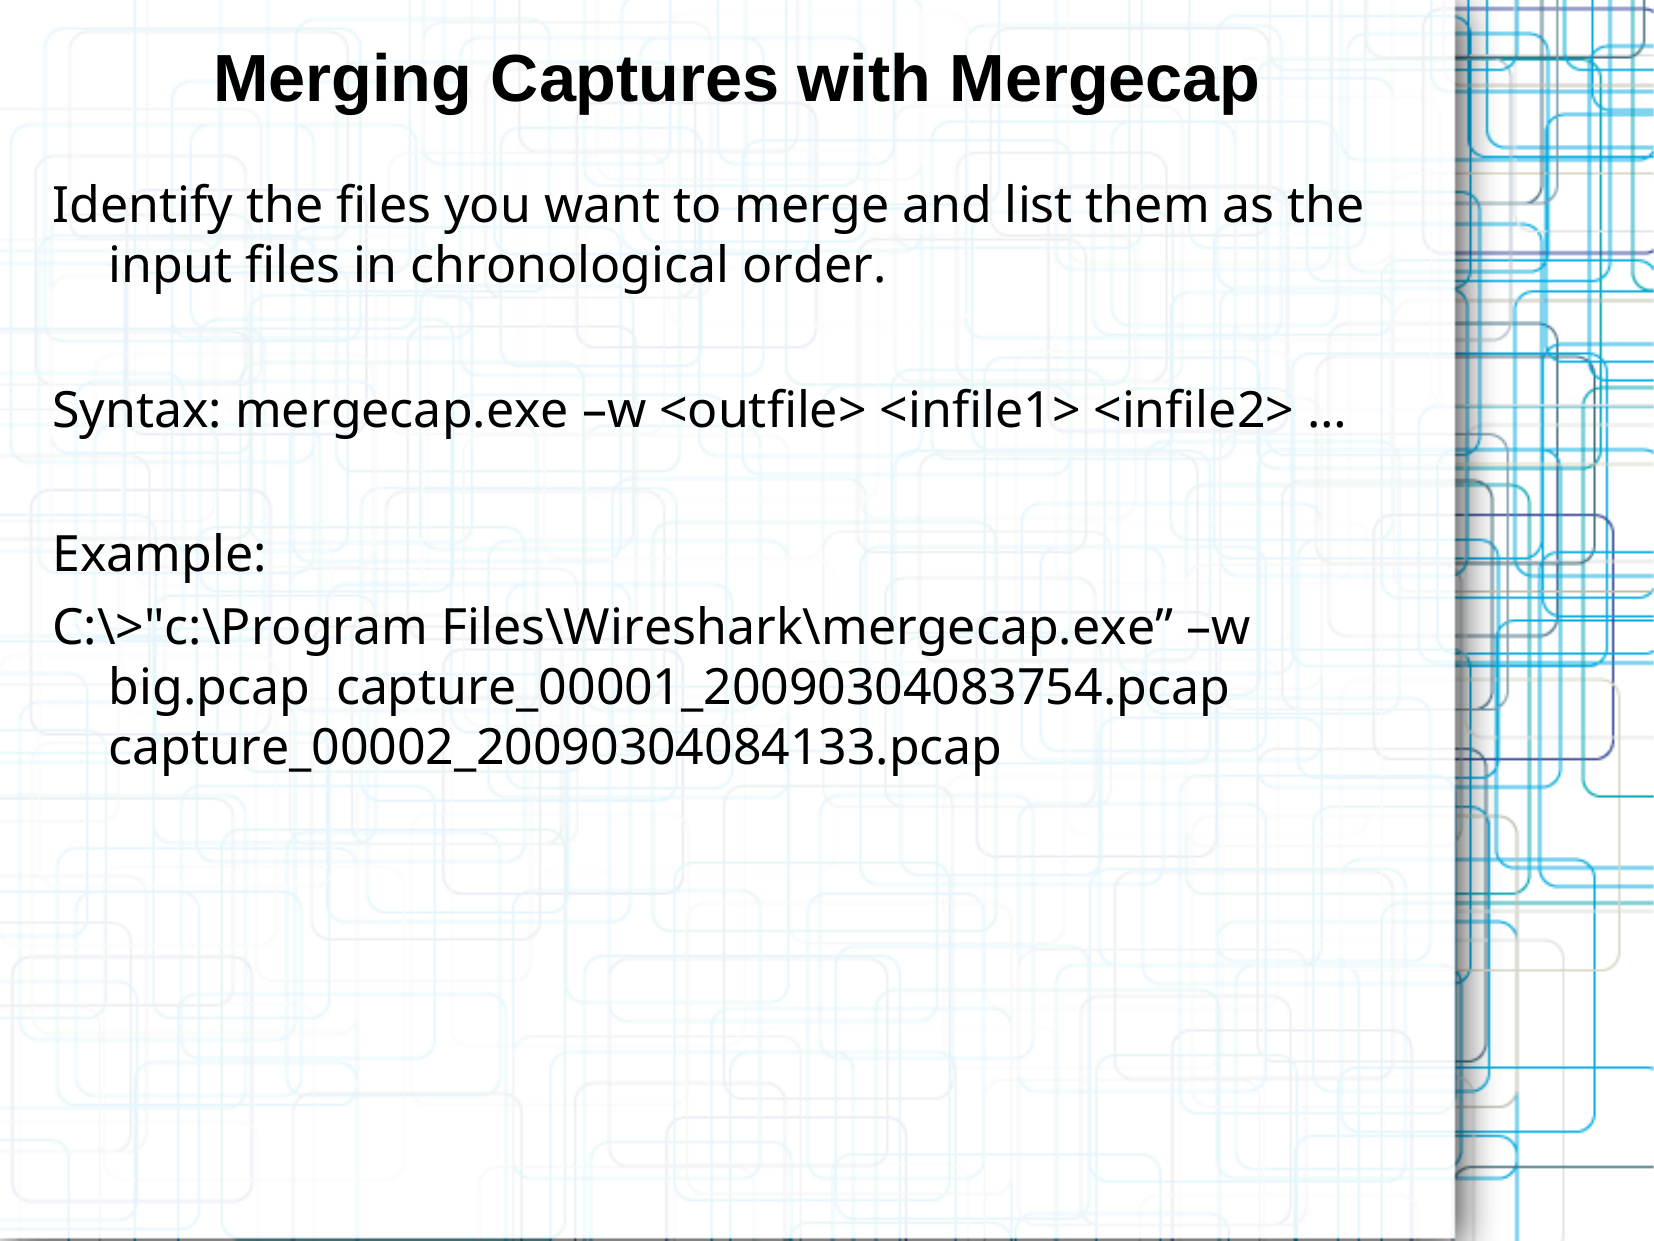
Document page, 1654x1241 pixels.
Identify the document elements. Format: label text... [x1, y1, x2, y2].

picture [0, 0, 1654, 1241]
title Merging Captures with Mergecap [112, 24, 1363, 126]
list Identify the files you want to merge and list them as the input files in chronological order. Syntax: mergecap.exe –w <outfile> <infile1> <infile2> … Example: C:\>"c:\Program Files\Wireshark\mergecap.exe” –w big.pcap capture_00001_20090304083754.pcap capture_00002_20090304084133.pcap [37, 164, 1450, 1003]
